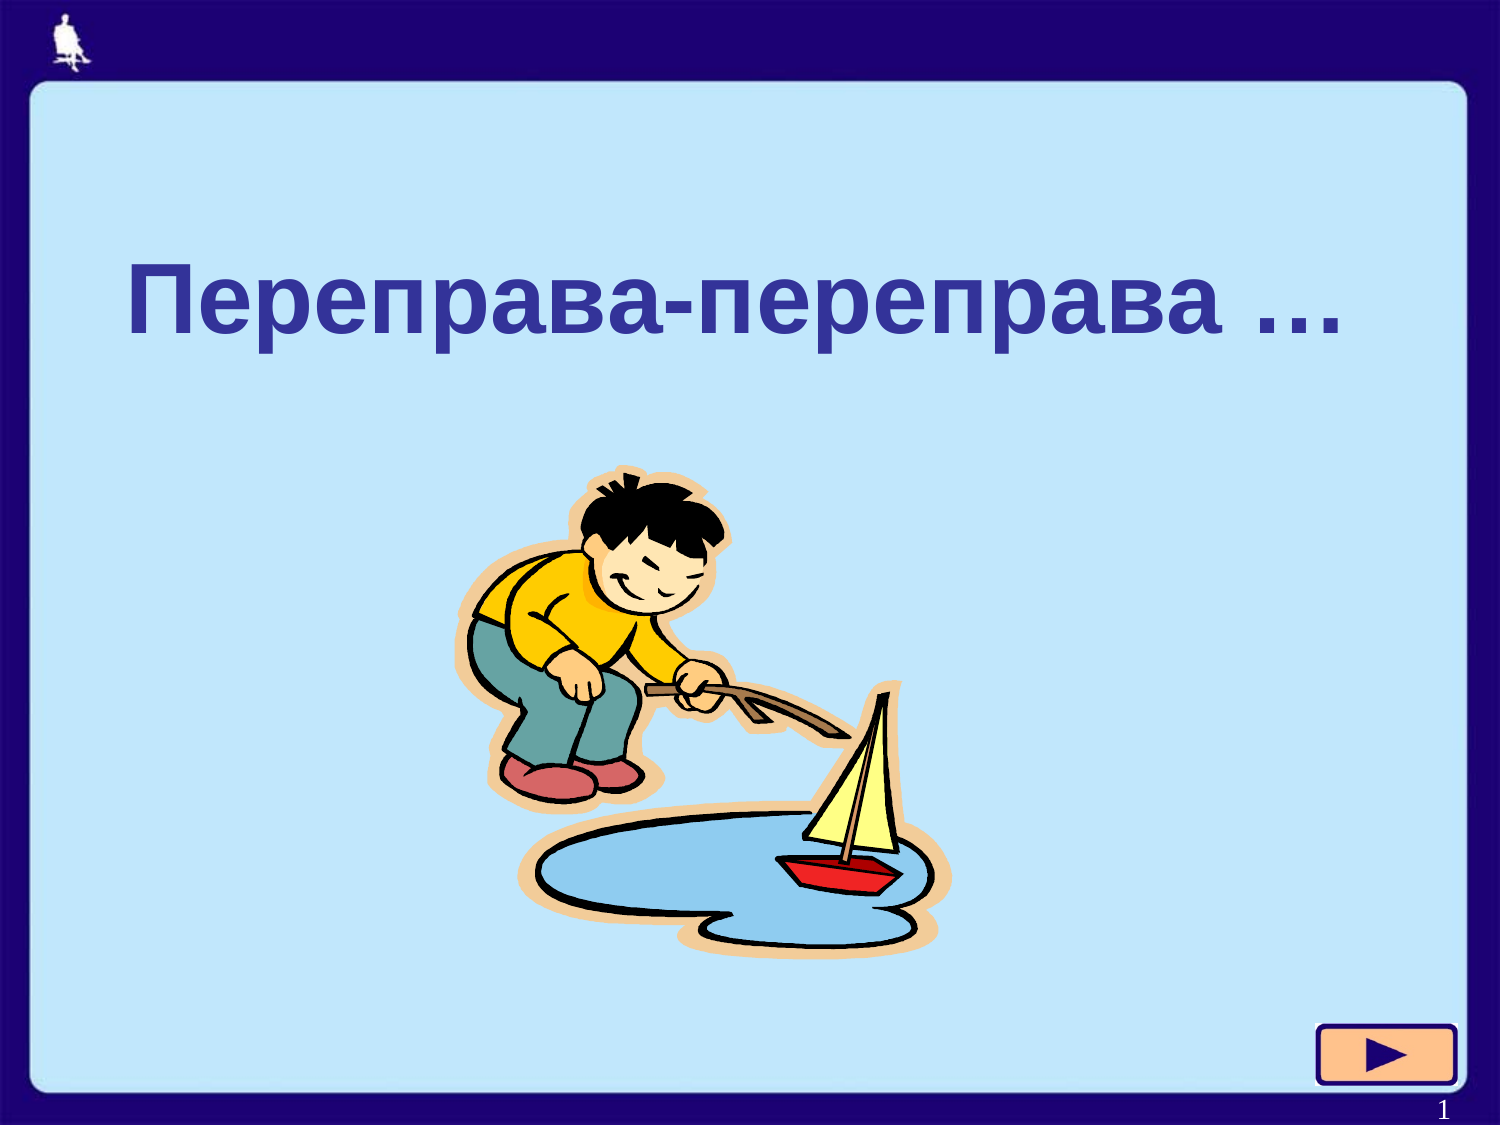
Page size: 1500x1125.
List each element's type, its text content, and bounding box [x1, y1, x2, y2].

picture [0, 0, 1500, 1125]
title Переправа-переправа … [41, 172, 1435, 414]
text_box <номер> [1116, 1082, 1467, 1125]
